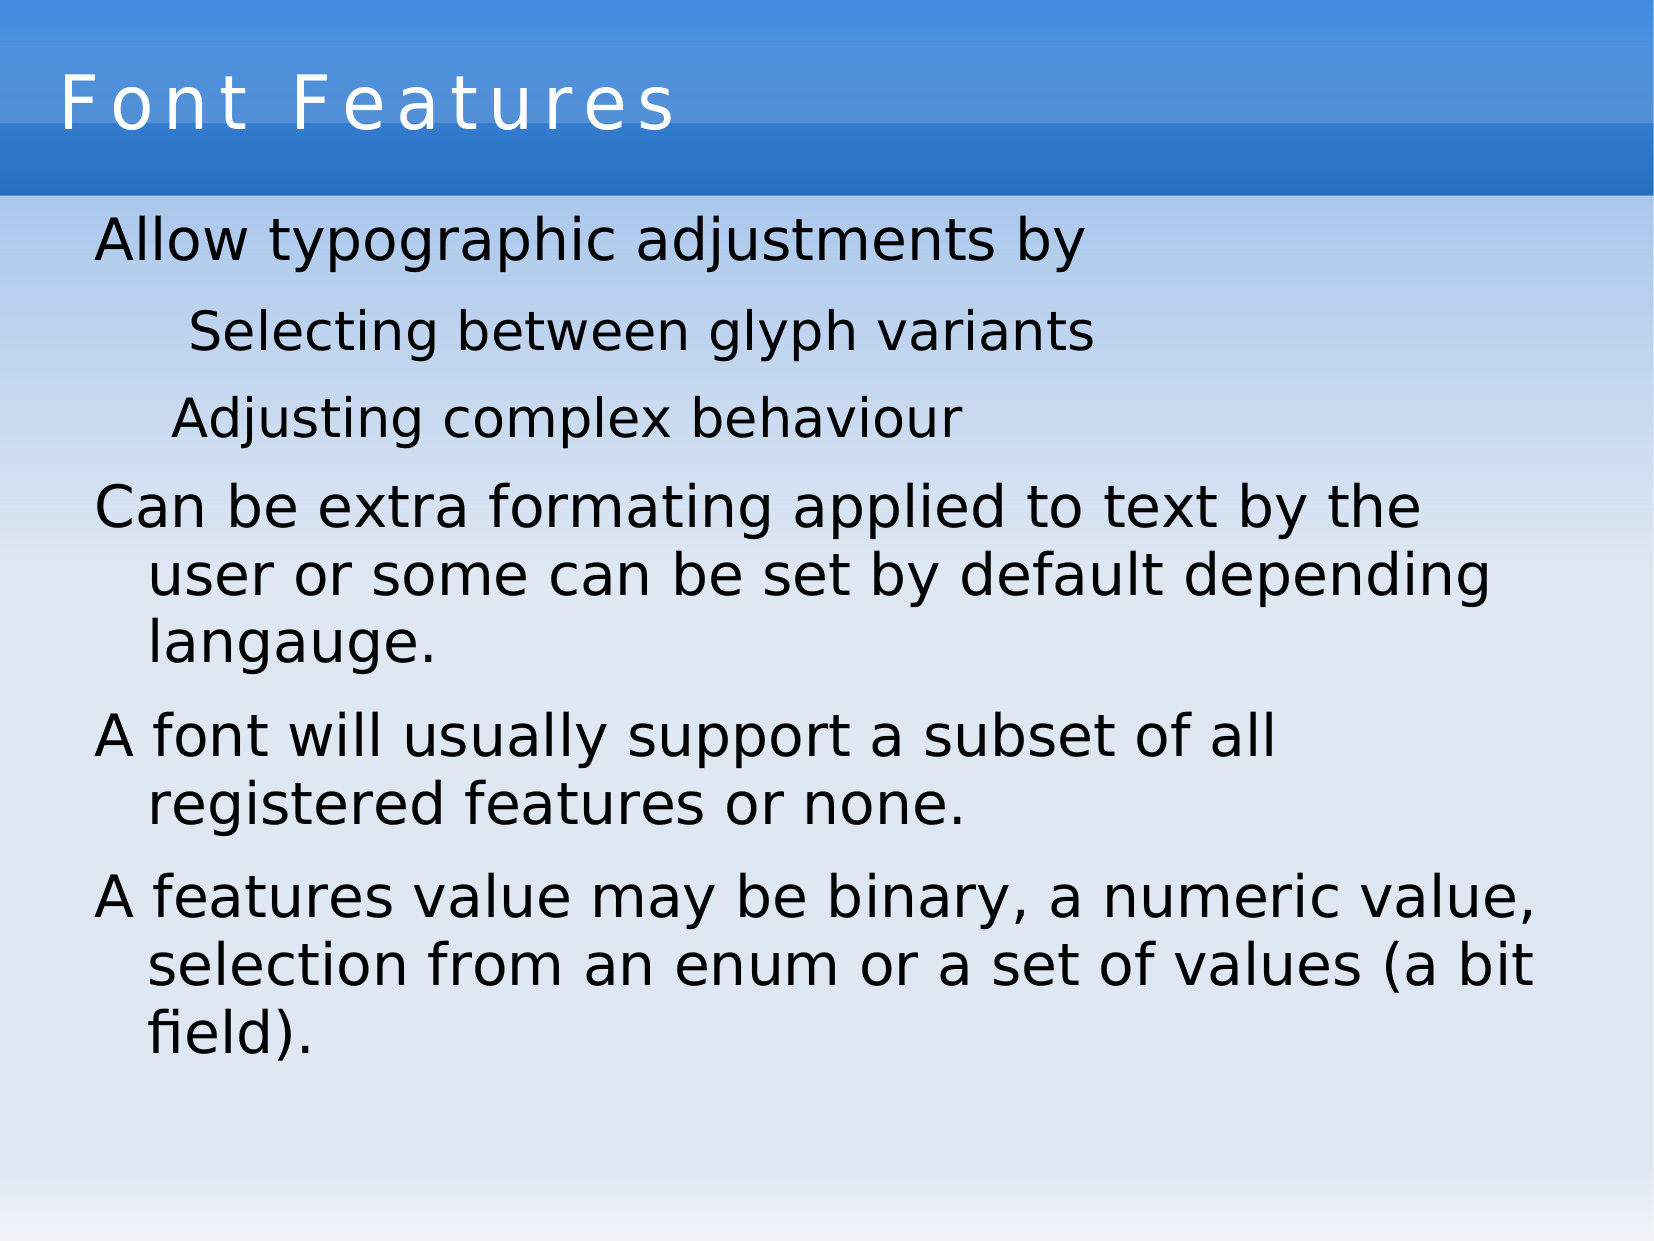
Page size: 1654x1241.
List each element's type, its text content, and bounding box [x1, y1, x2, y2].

list Allow typographic adjustments by Selecting between glyph variants Adjusting complex behaviour Can be extra formating applied to text by the user or some can be set by default depending langauge. A font will usually support a subset of all registered features or none. A features value may be binary, a numeric value, selection from an enum or a set of values (a bit field). [76, 206, 1565, 1068]
picture [0, 0, 1654, 1241]
title Font Features [59, 29, 1270, 178]
